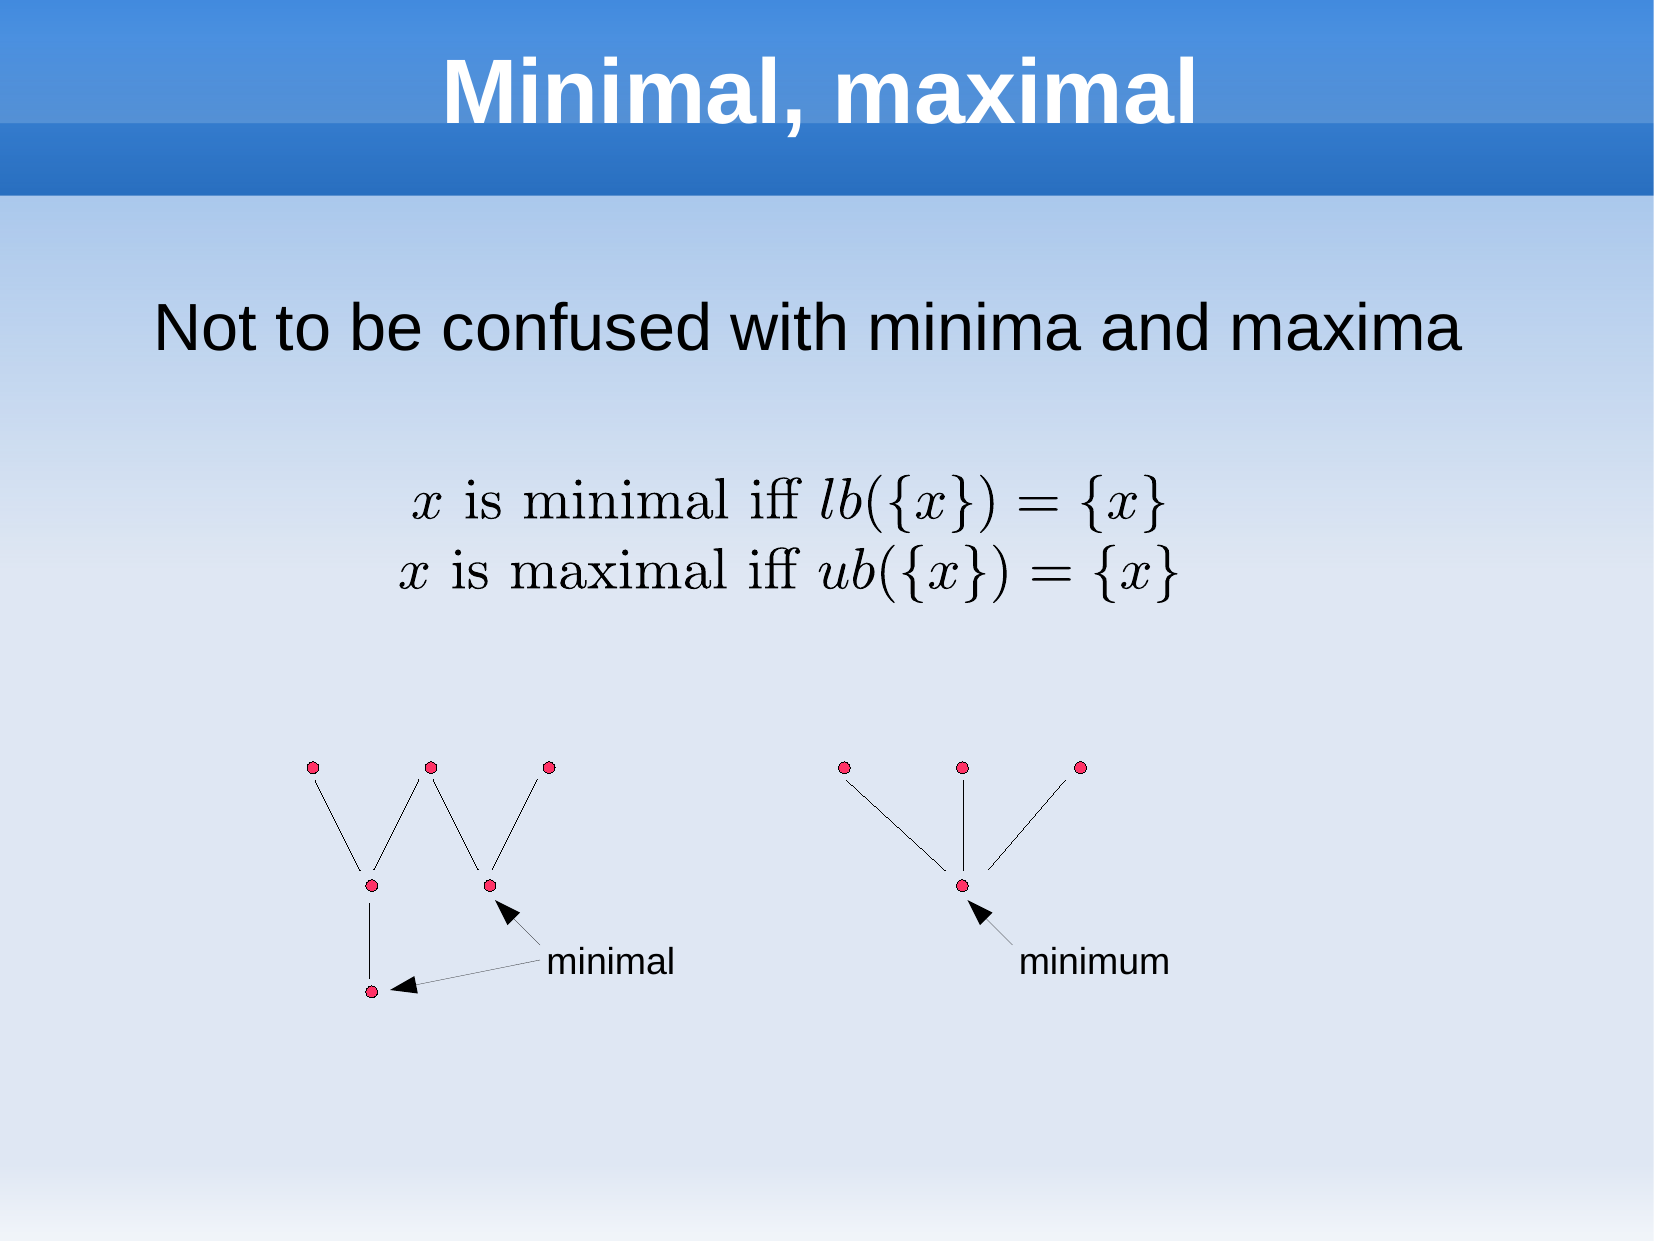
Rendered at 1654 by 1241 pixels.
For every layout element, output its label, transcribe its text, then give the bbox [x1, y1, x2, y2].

text_box minimal [531, 933, 691, 991]
text_box [307, 761, 319, 774]
text_box [956, 761, 969, 774]
text_box [365, 985, 378, 998]
list Not to be confused with minima and maxima [82, 290, 1571, 1109]
text_box [1074, 761, 1087, 774]
text_box [838, 761, 851, 774]
text_box minimum [1004, 933, 1186, 991]
text_box [956, 879, 969, 892]
text_box [543, 761, 556, 774]
text_box [484, 879, 496, 892]
picture [0, 0, 1654, 1241]
text_box [425, 761, 437, 774]
title Minimal, maximal [76, 0, 1565, 188]
text_box [365, 879, 378, 892]
